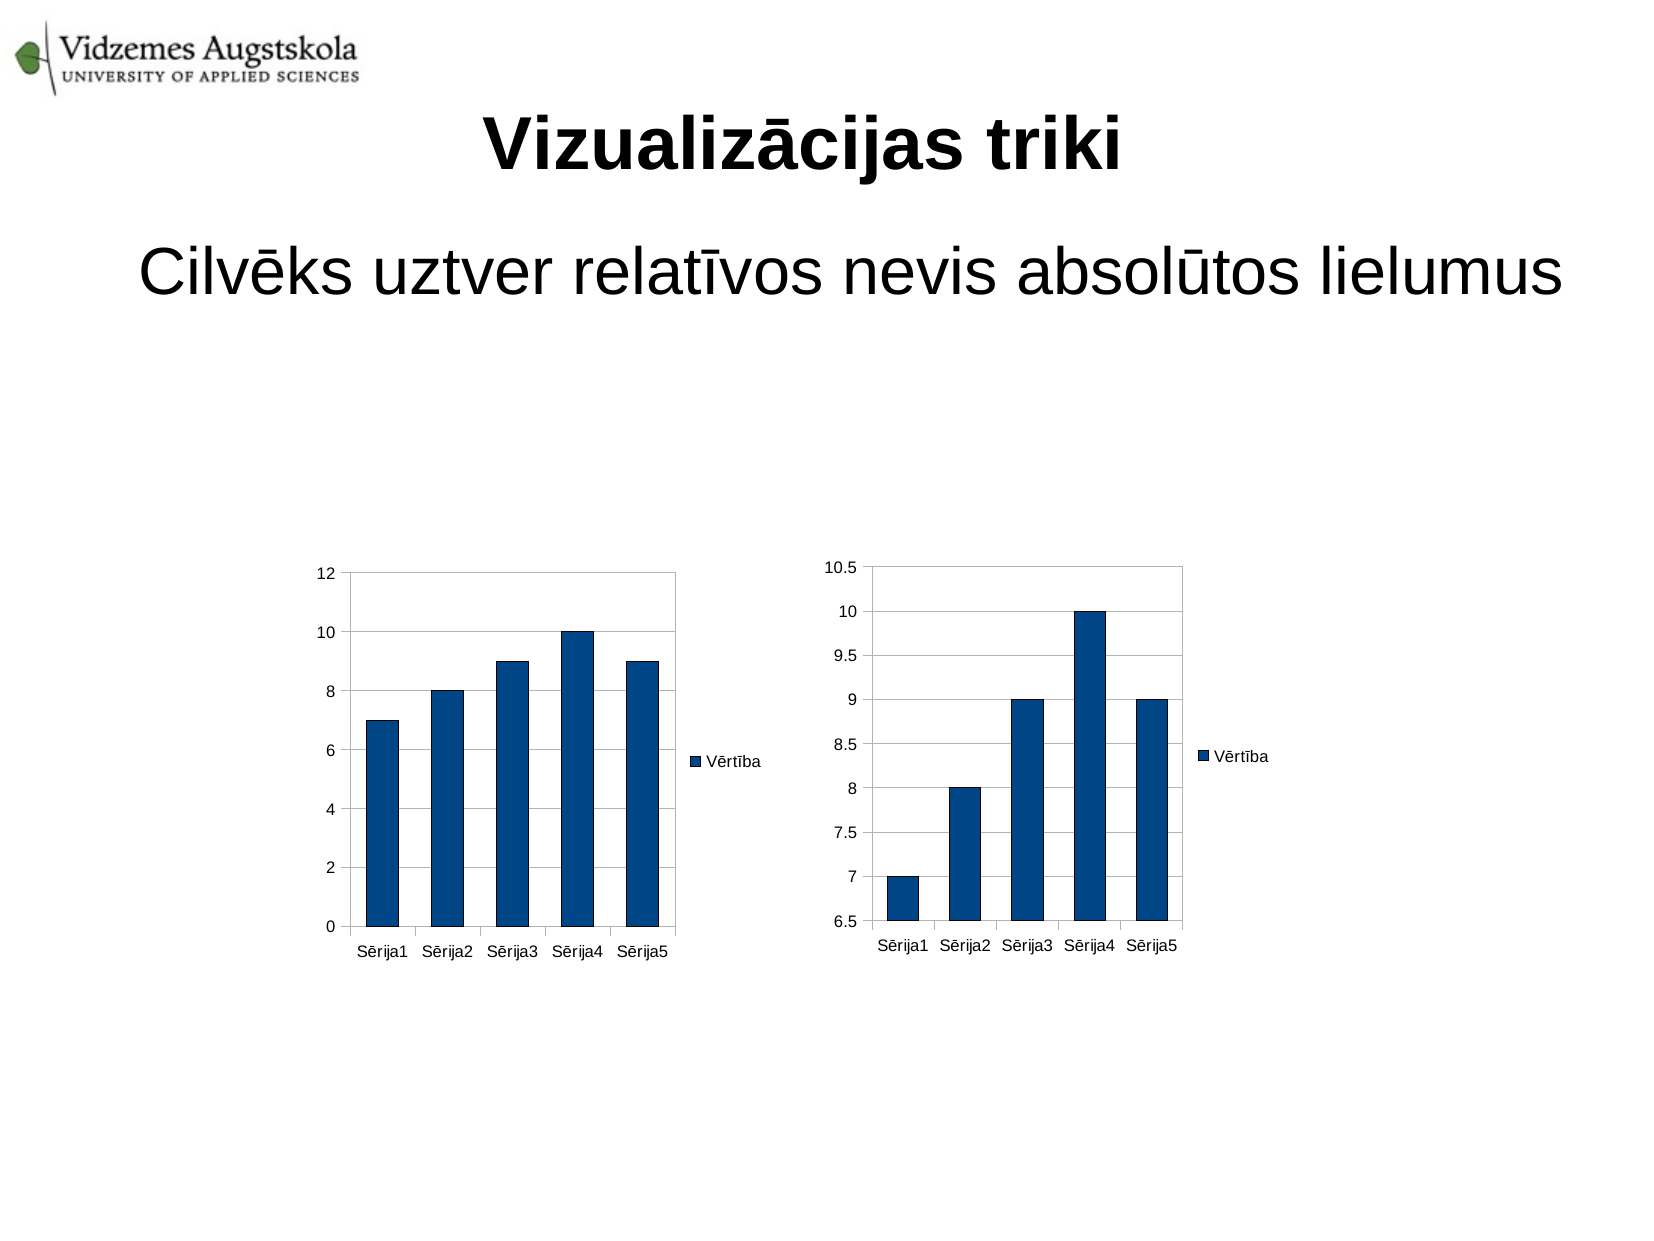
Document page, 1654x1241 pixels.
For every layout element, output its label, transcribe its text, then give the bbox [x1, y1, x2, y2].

title Vizualizācijas triki [94, 96, 1512, 195]
list Cilvēks uztver relatīvos nevis absolūtos lielumus [82, 236, 1569, 1107]
chart [814, 549, 1288, 963]
picture [5, 2, 368, 113]
chart [307, 555, 780, 969]
